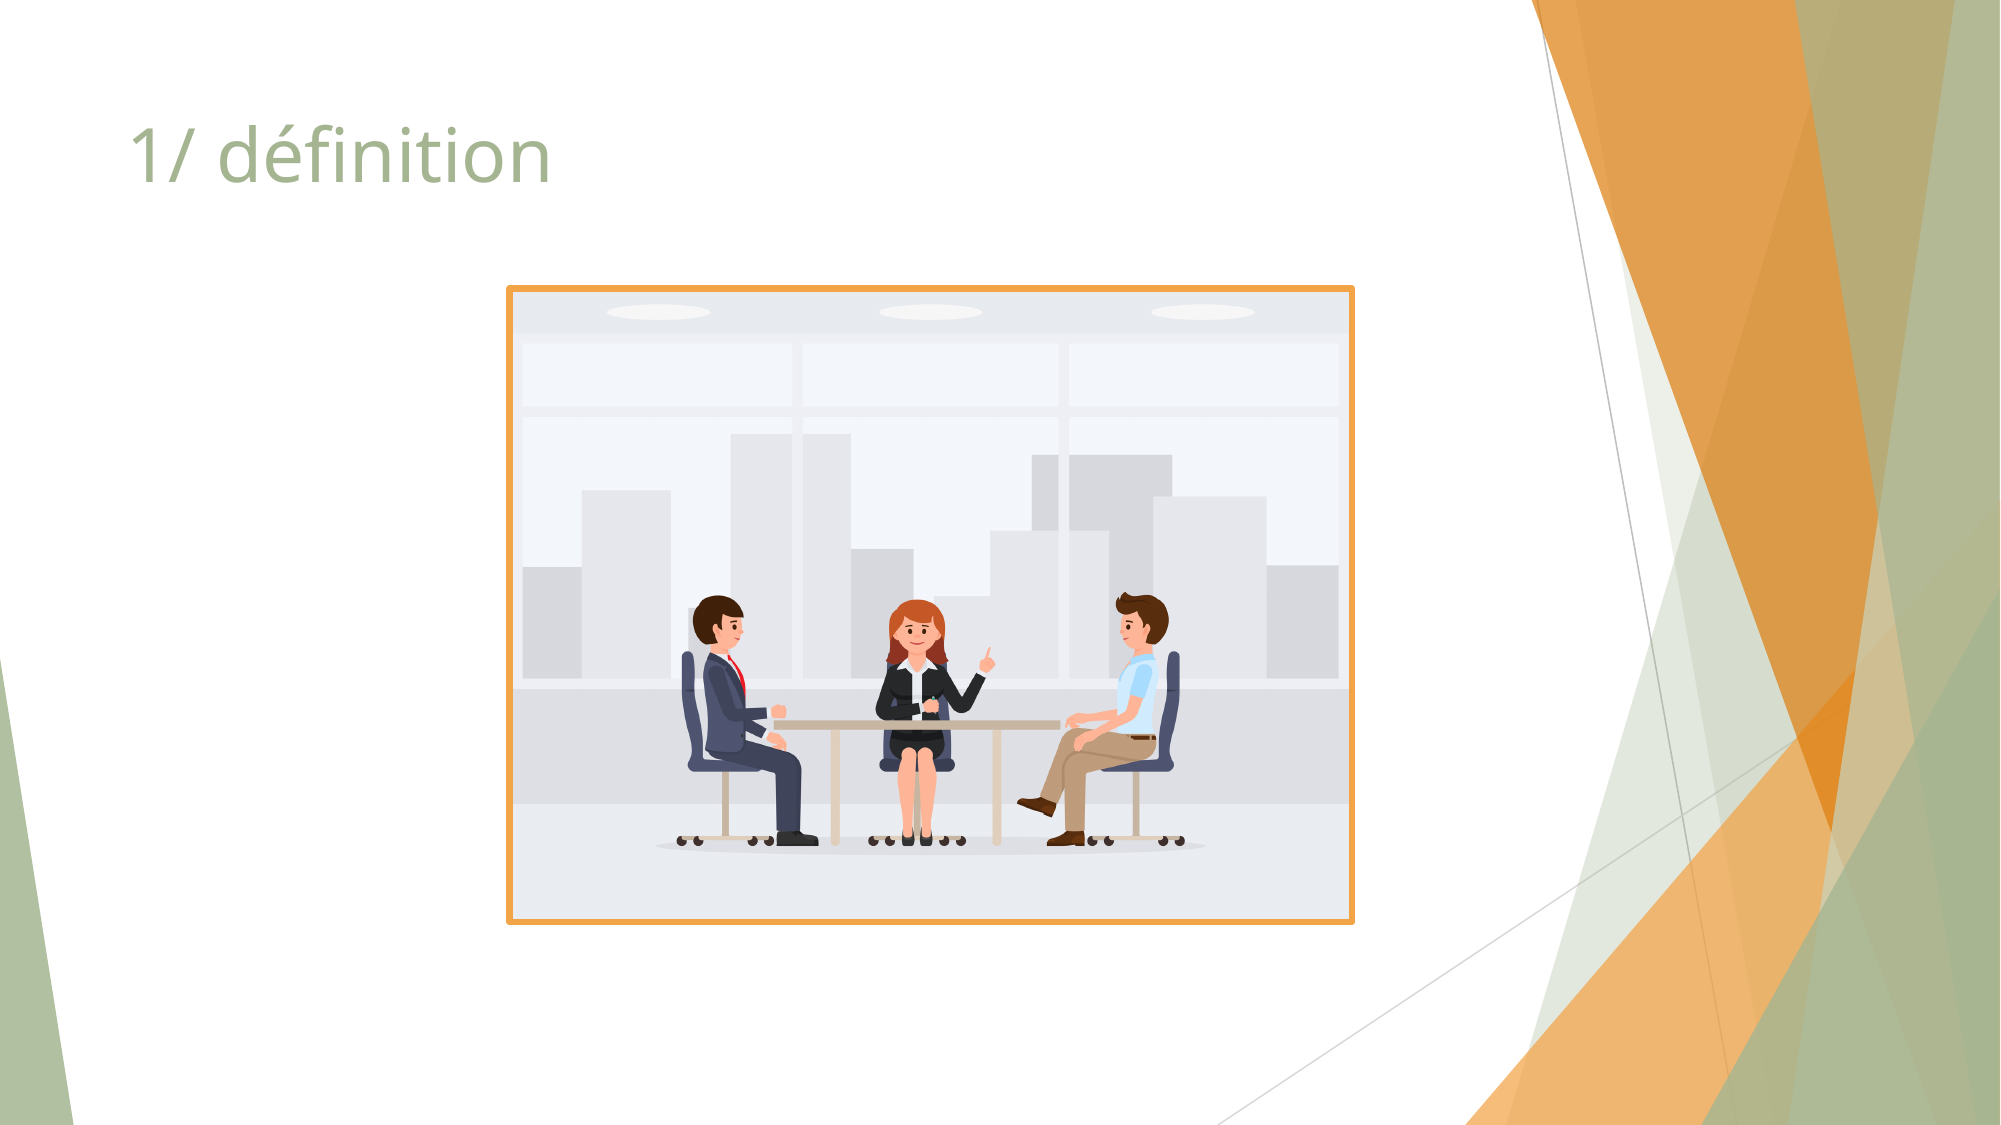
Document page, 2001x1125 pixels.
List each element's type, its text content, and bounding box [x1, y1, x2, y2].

title 1/ définition [111, 99, 1522, 317]
picture [512, 291, 1349, 919]
